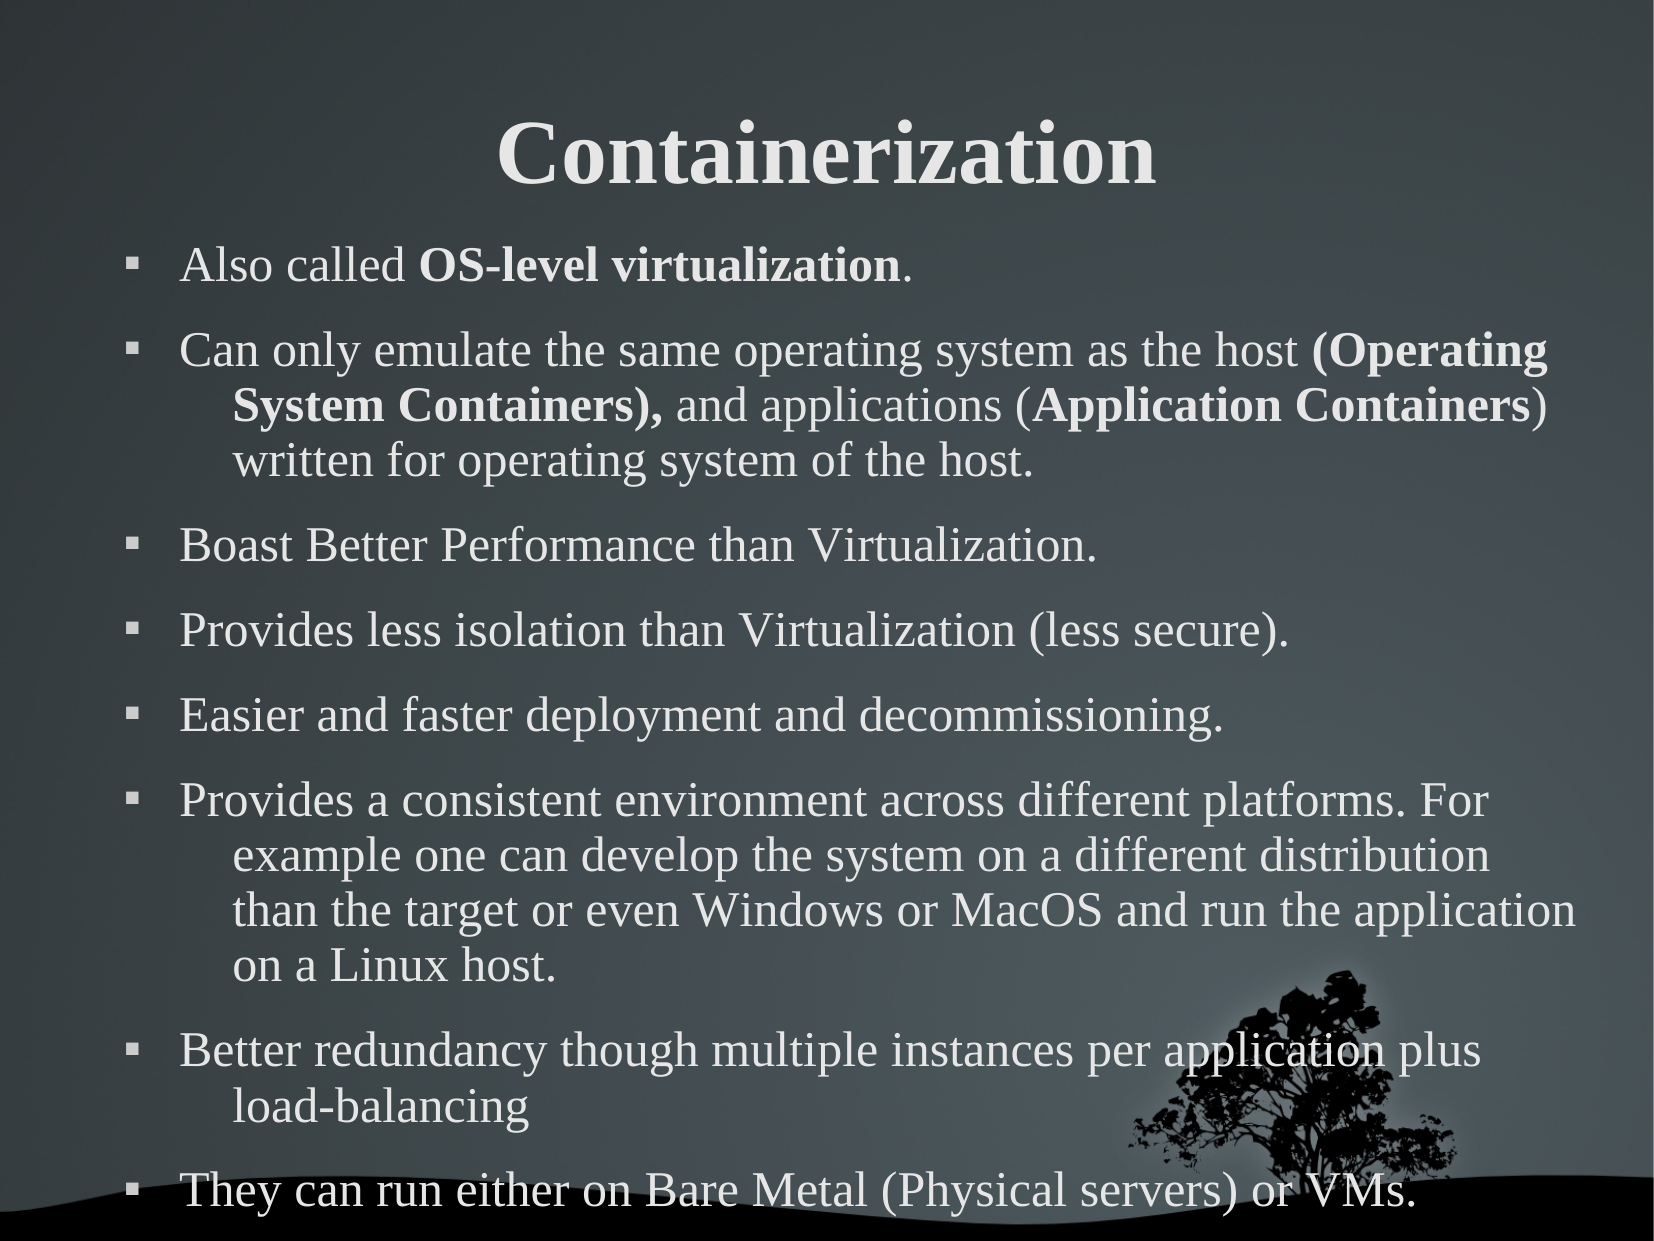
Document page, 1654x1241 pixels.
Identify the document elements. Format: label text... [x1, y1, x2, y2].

title Containerization [82, 49, 1571, 257]
picture [0, 0, 1654, 1241]
list Also called OS-level virtualization. Can only emulate the same operating system as the host (Operating System Containers), and applications (Application Containers) written for operating system of the host. Boast Better Performance than Virtualization. Provides less isolation than Virtualization (less secure). Easier and faster deployment and decommissioning. Provides a consistent environment across different platforms. For example one can develop the system on a different distribution than the target or even Windows or MacOS and run the application on a Linux host. Better redundancy though multiple instances per application plus load-balancing They can run either on Bare Metal (Physical servers) or VMs. [90, 236, 1579, 1218]
